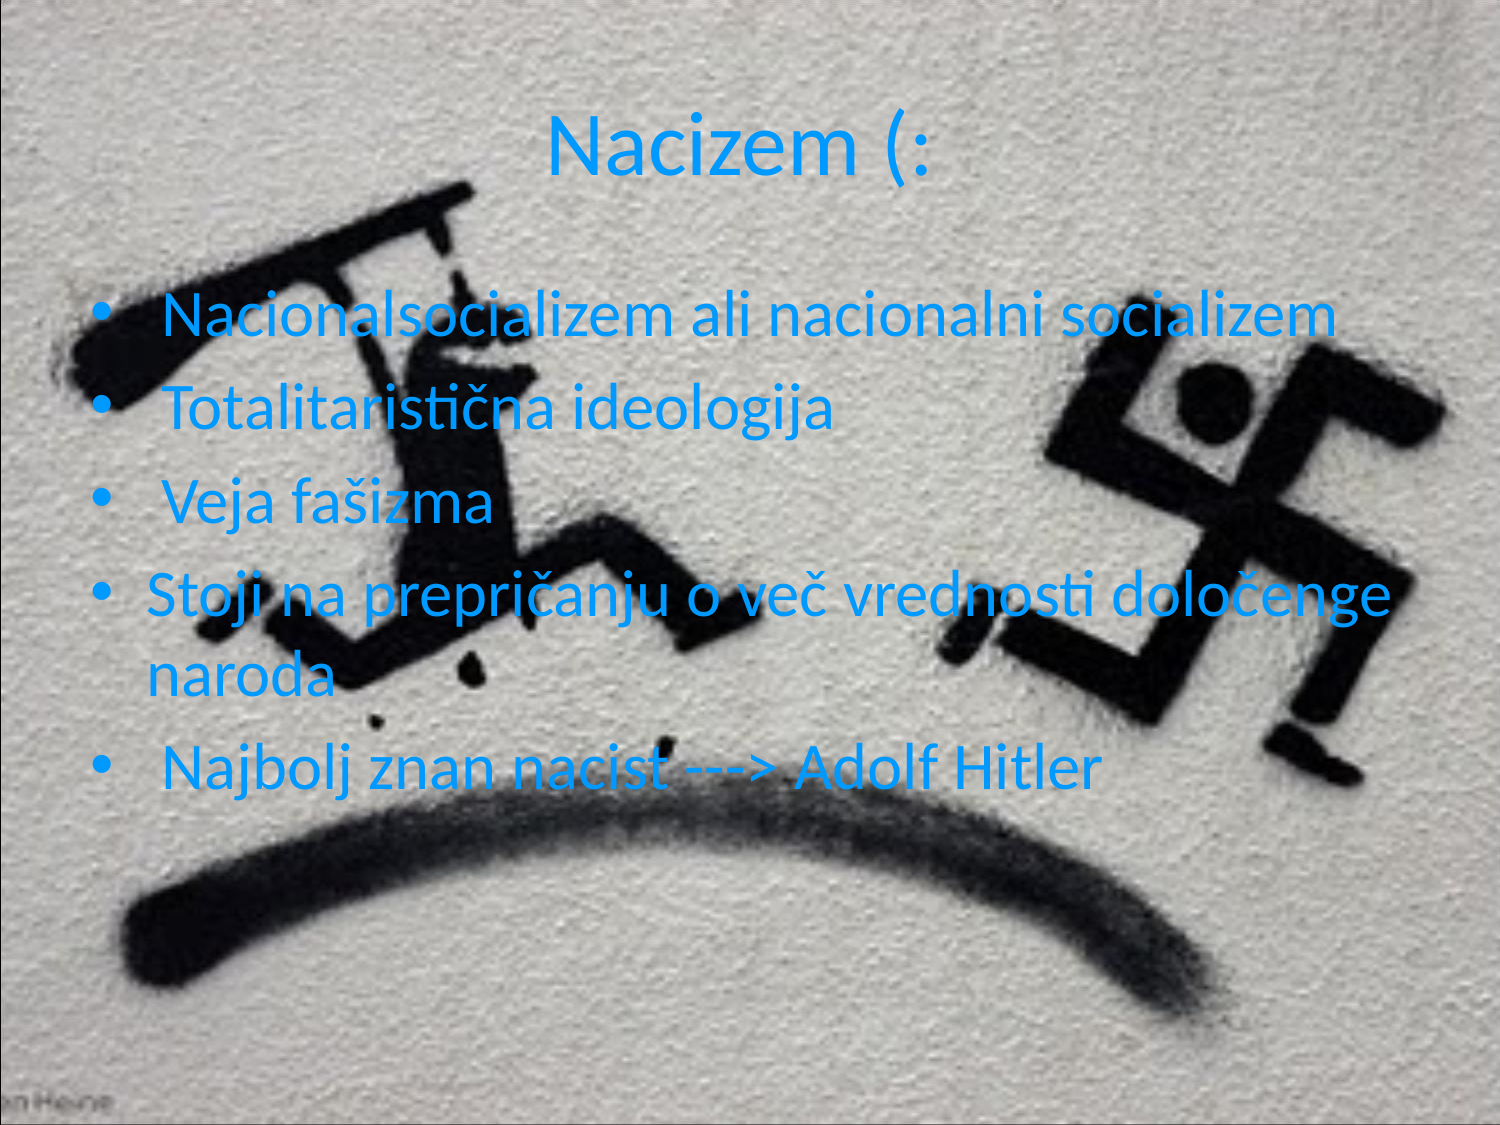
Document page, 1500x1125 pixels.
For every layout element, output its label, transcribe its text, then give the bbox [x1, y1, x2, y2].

list Nacionalsocializem ali nacionalni socializem Totalitaristična ideologija Veja fašizma Stoji na prepričanju o več vrednosti določenge naroda Najbolj znan nacist ---> Adolf Hitler [75, 262, 1425, 1005]
picture [0, 0, 1500, 1125]
title Nacizem (: [75, 45, 1425, 233]
